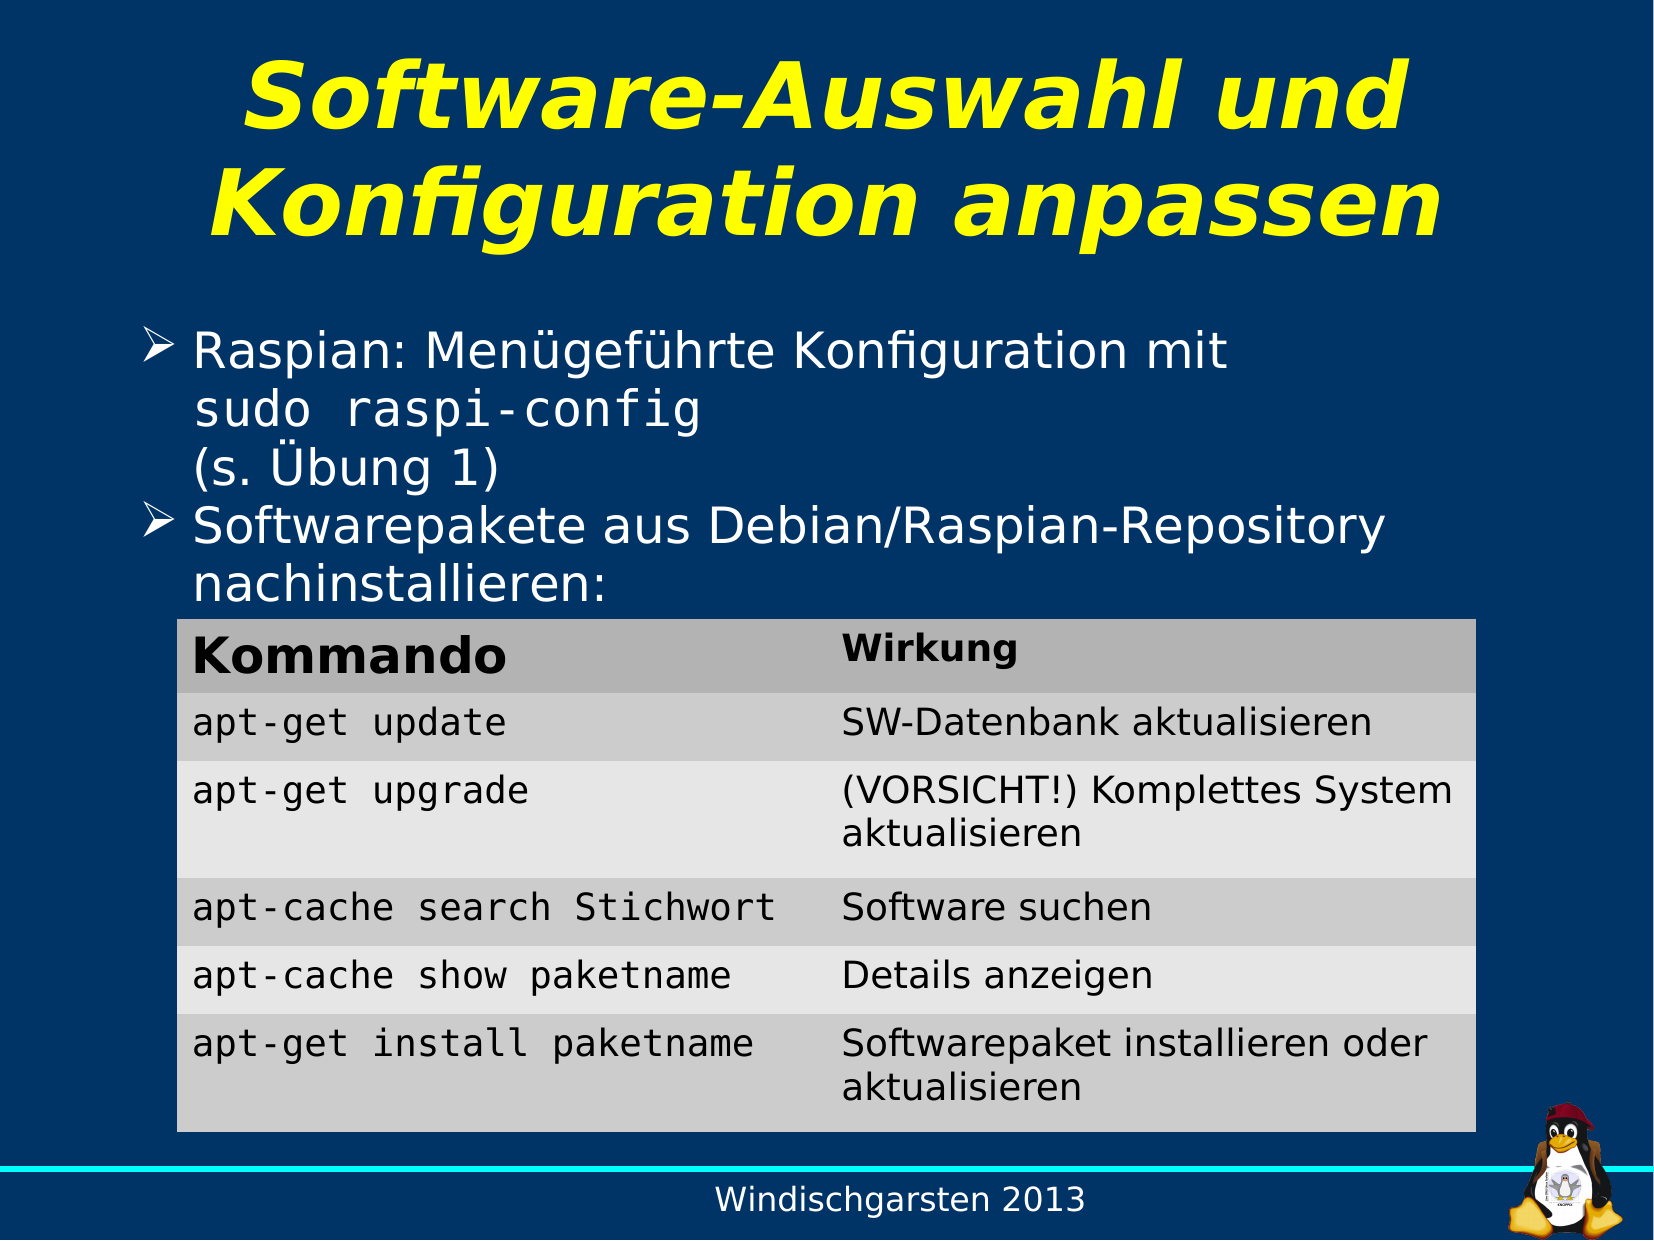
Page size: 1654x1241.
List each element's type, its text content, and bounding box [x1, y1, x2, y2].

table_cell SW-Datenbank aktualisieren [827, 693, 1476, 761]
table_cell (VORSICHT!) Komplettes System aktualisieren [827, 761, 1476, 878]
table_cell Software suchen [827, 878, 1476, 946]
table_header Kommando [177, 619, 827, 693]
picture [1505, 1100, 1625, 1241]
title Software-Auswahl und Konfiguration anpassen [121, 42, 1534, 257]
table_cell Softwarepaket installieren oder aktualisieren [827, 1014, 1476, 1132]
table_cell apt-get update [177, 693, 827, 761]
table_cell Details anzeigen [827, 946, 1476, 1014]
table_header Wirkung [827, 619, 1476, 693]
table_cell apt-get upgrade [177, 761, 827, 878]
table_cell apt-cache show paketname [177, 946, 827, 1014]
table_cell apt-cache search Stichwort [177, 878, 827, 946]
table_cell apt-get install paketname [177, 1014, 827, 1132]
list Raspian: Menügeführte Konfiguration mit sudo raspi-config (s. Übung 1) Softwarepakete aus Debian/Raspian-Repository nachinstallieren: [121, 322, 1561, 1132]
